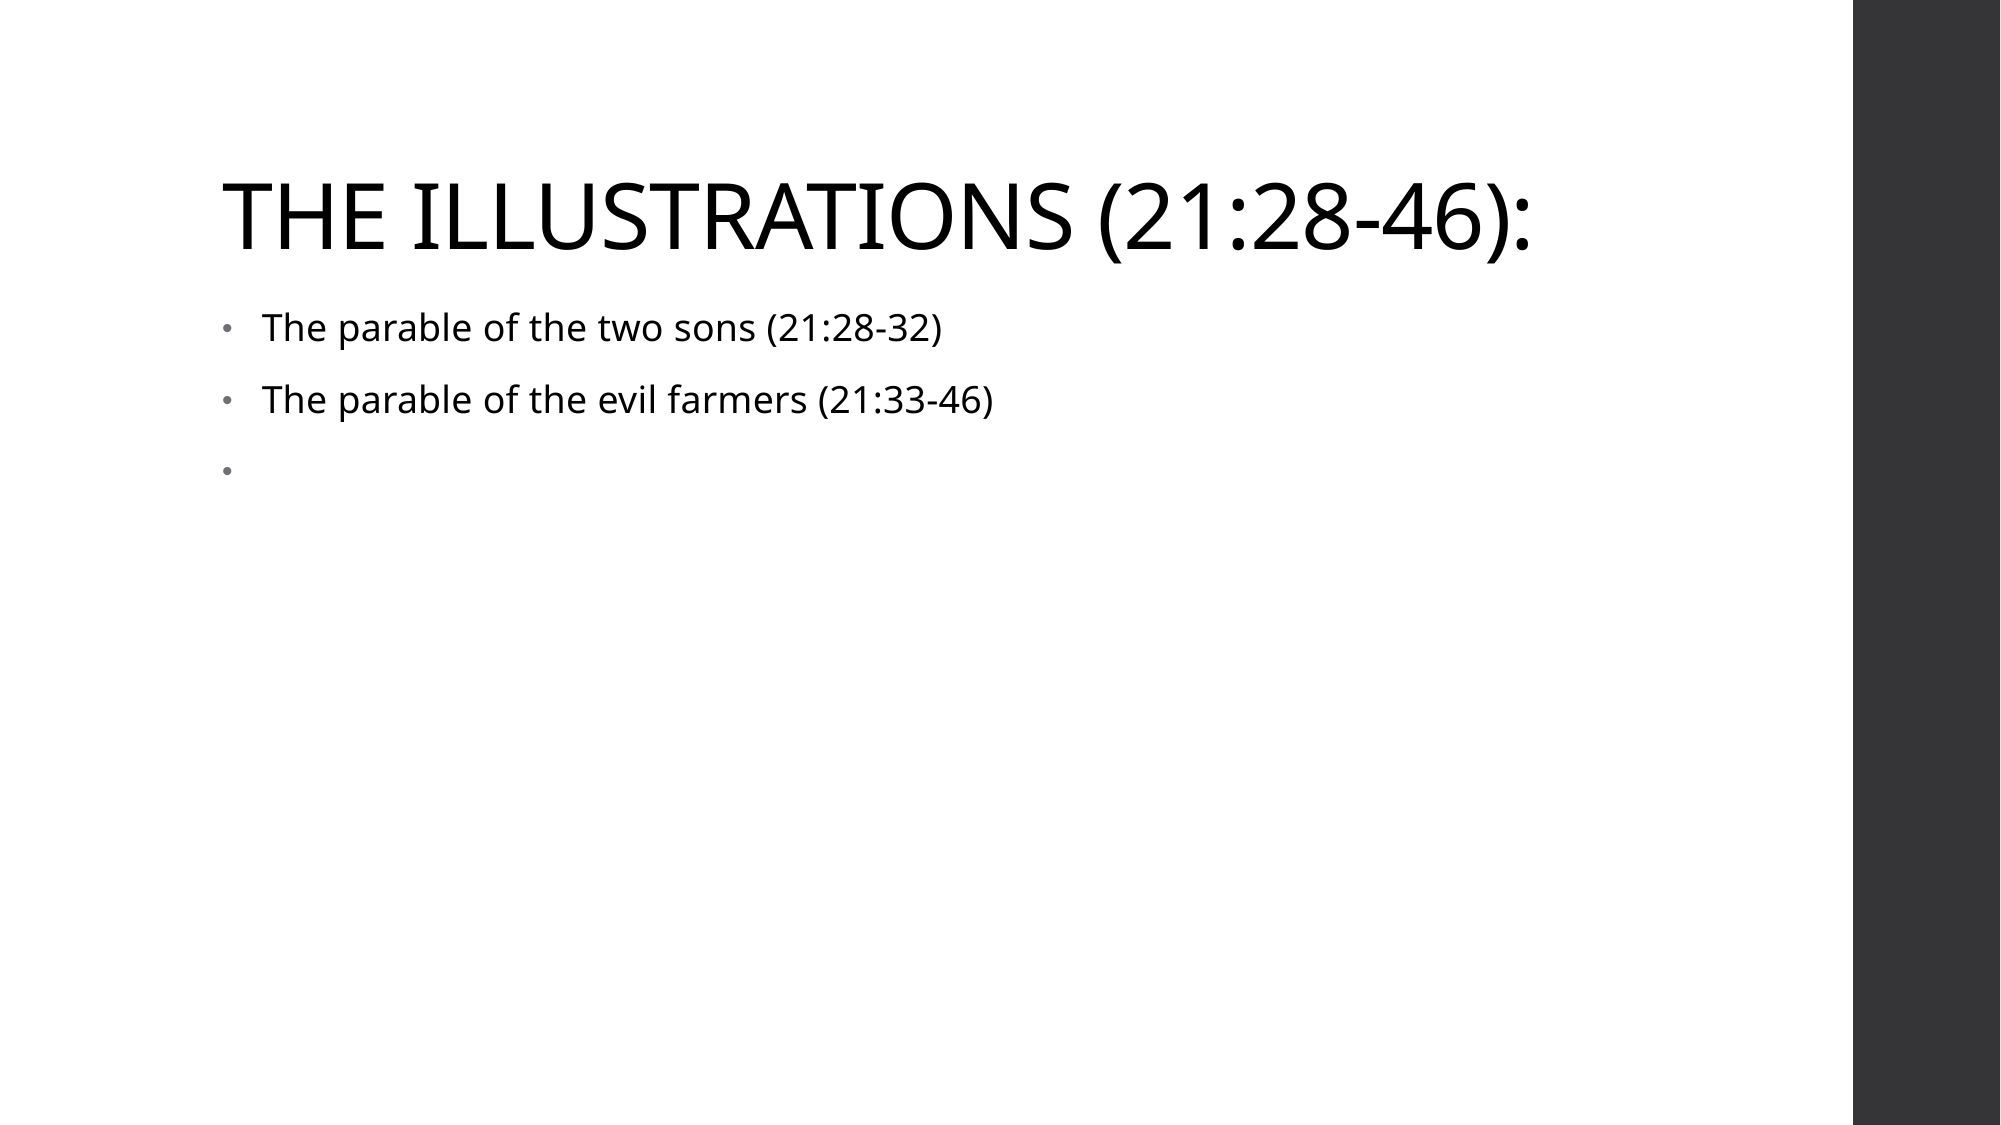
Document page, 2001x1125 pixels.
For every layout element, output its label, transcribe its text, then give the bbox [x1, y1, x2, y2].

list The parable of the two sons (21:28-32) The parable of the evil farmers (21:33-46) [206, 299, 1617, 1014]
title THE ILLUSTRATIONS (21:28-46): [206, 60, 1797, 278]
